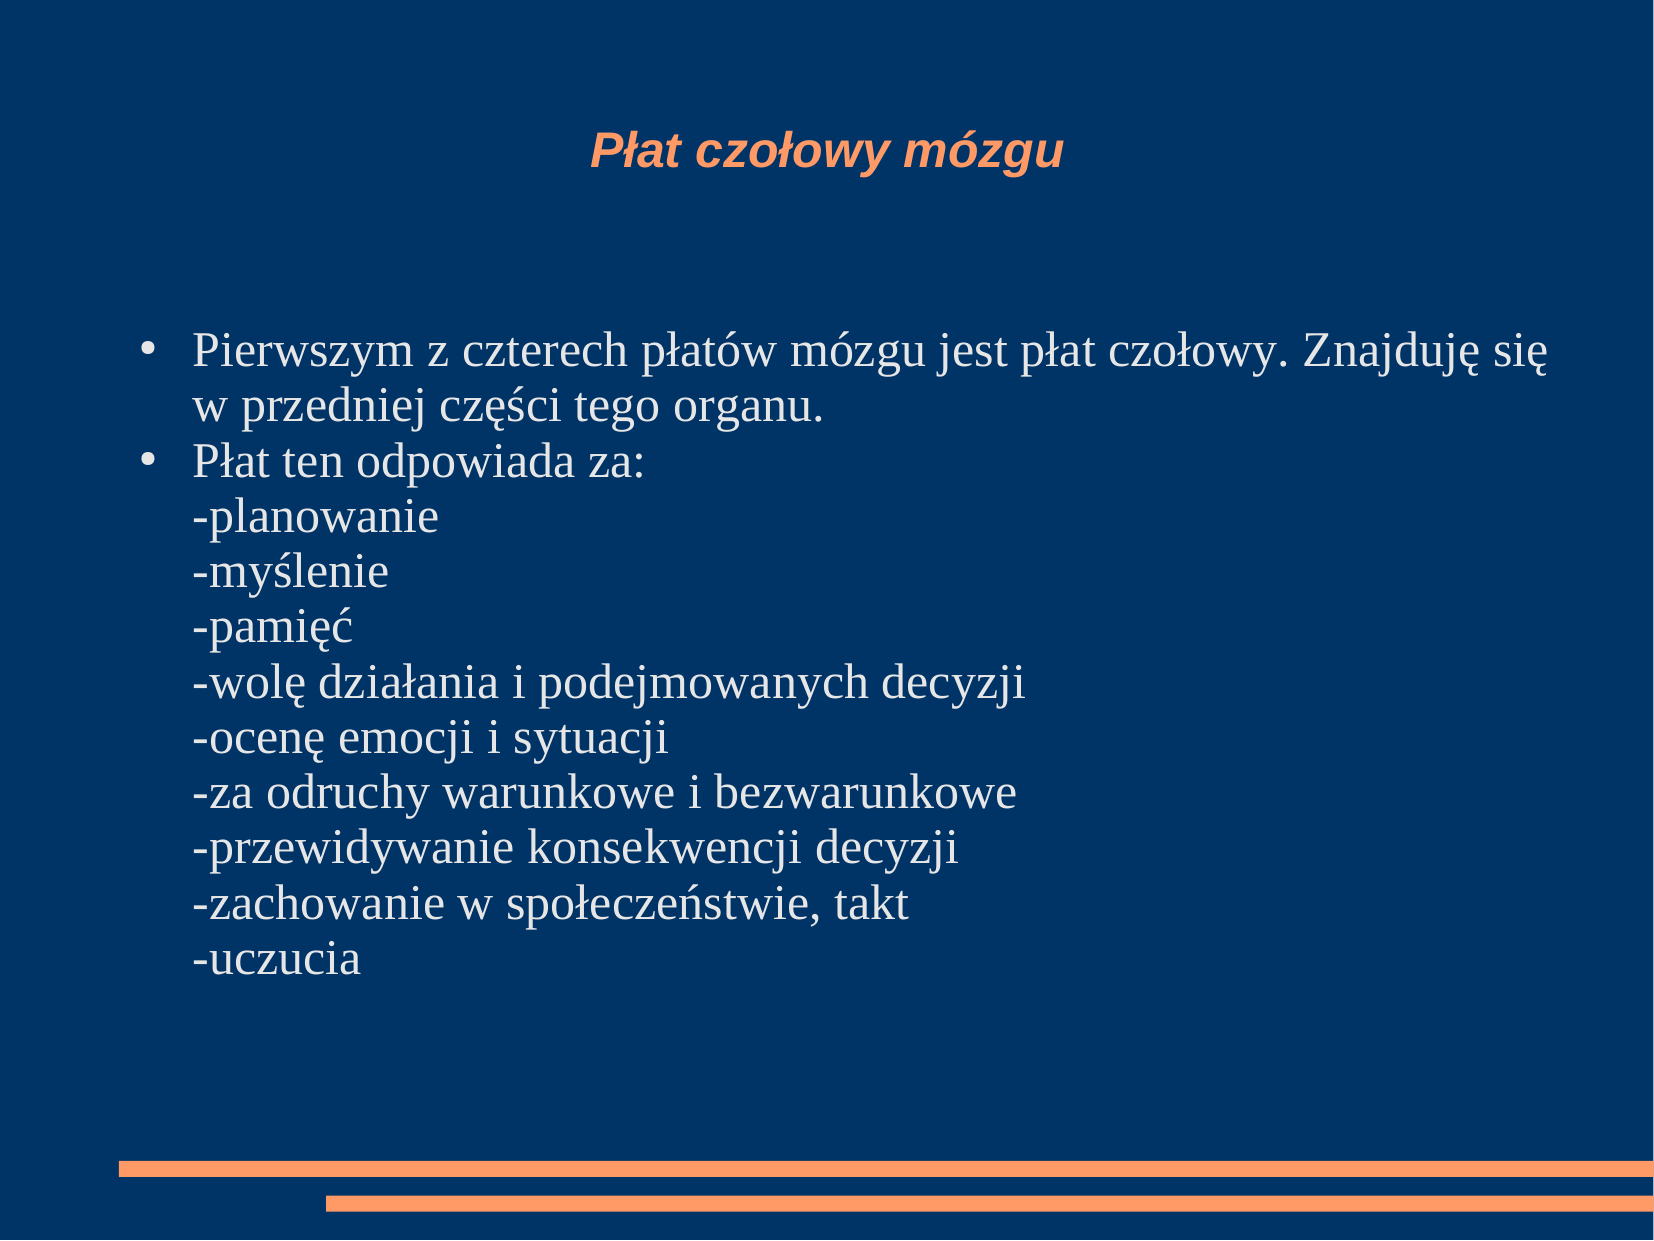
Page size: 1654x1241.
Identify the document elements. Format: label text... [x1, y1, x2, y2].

list Pierwszym z czterech płatów mózgu jest płat czołowy. Znajduję się w przedniej części tego organu. Płat ten odpowiada za: -planowanie -myślenie -pamięć -wolę działania i podejmowanych decyzji -ocenę emocji i sytuacji -za odruchy warunkowe i bezwarunkowe -przewidywanie konsekwencji decyzji -zachowanie w społeczeństwie, takt -uczucia [121, 322, 1561, 1132]
title Płat czołowy mózgu [121, 46, 1534, 254]
